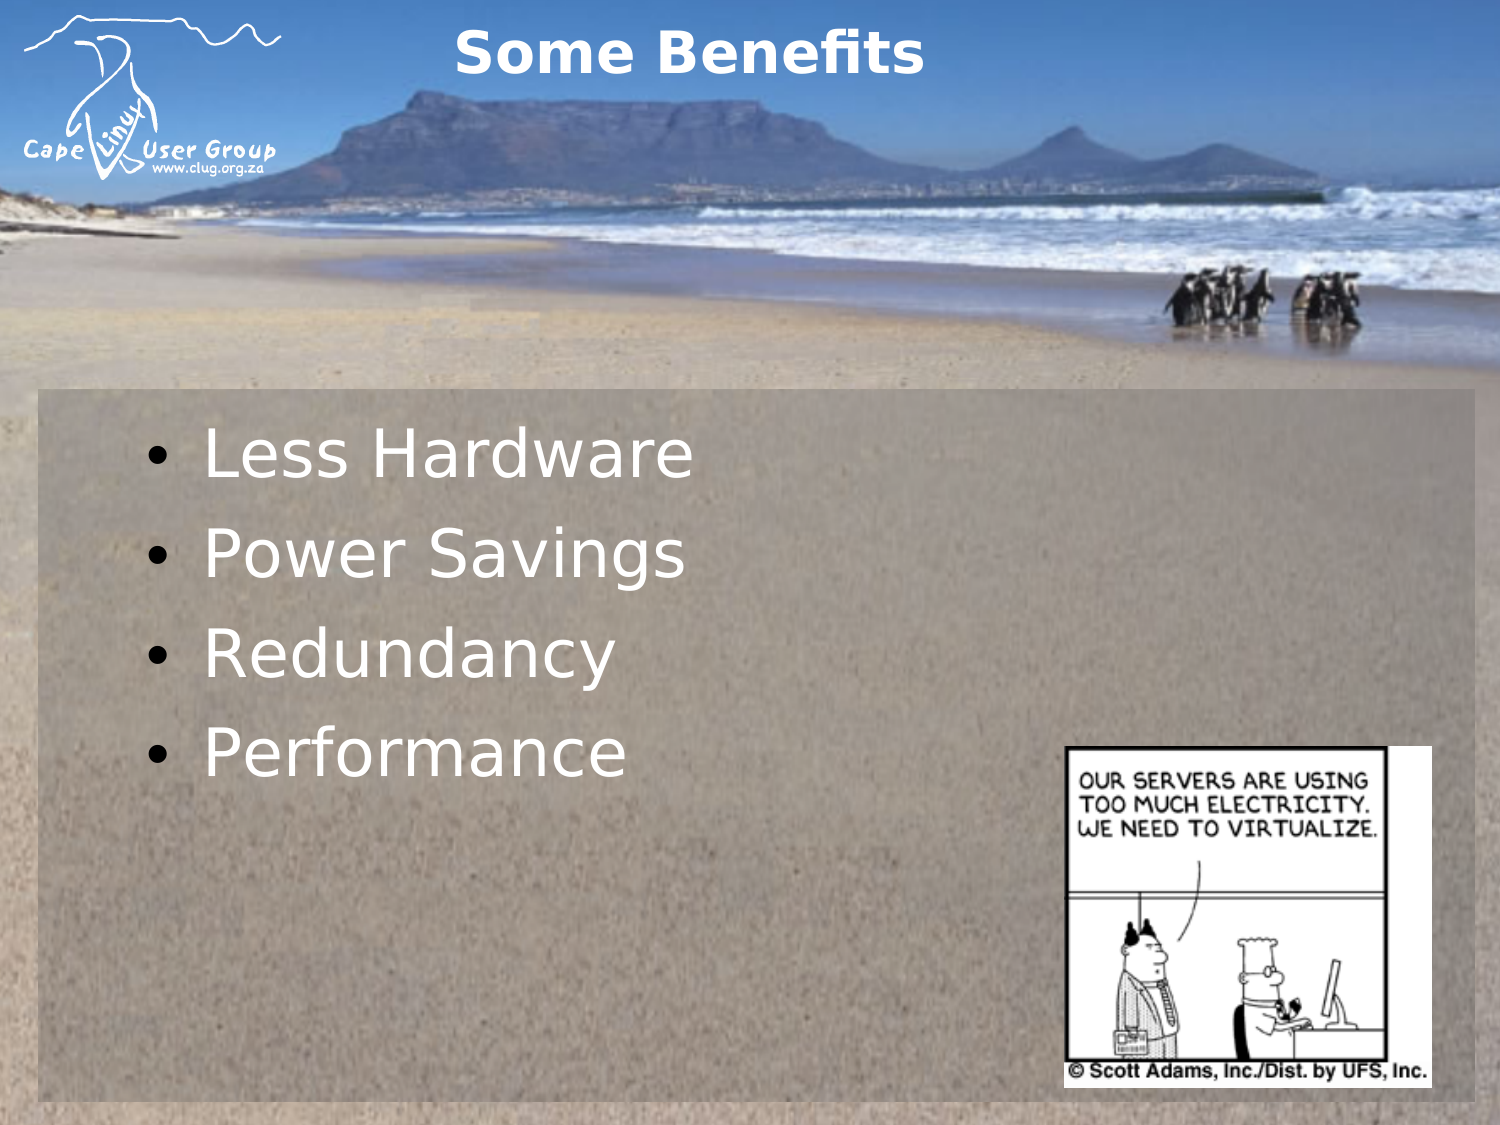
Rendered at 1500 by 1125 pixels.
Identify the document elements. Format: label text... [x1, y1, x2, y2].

list Less Hardware Power Savings Redundancy Performance [89, 409, 1435, 1030]
picture [0, 0, 1500, 1125]
title Some Benefits [453, 15, 1500, 88]
